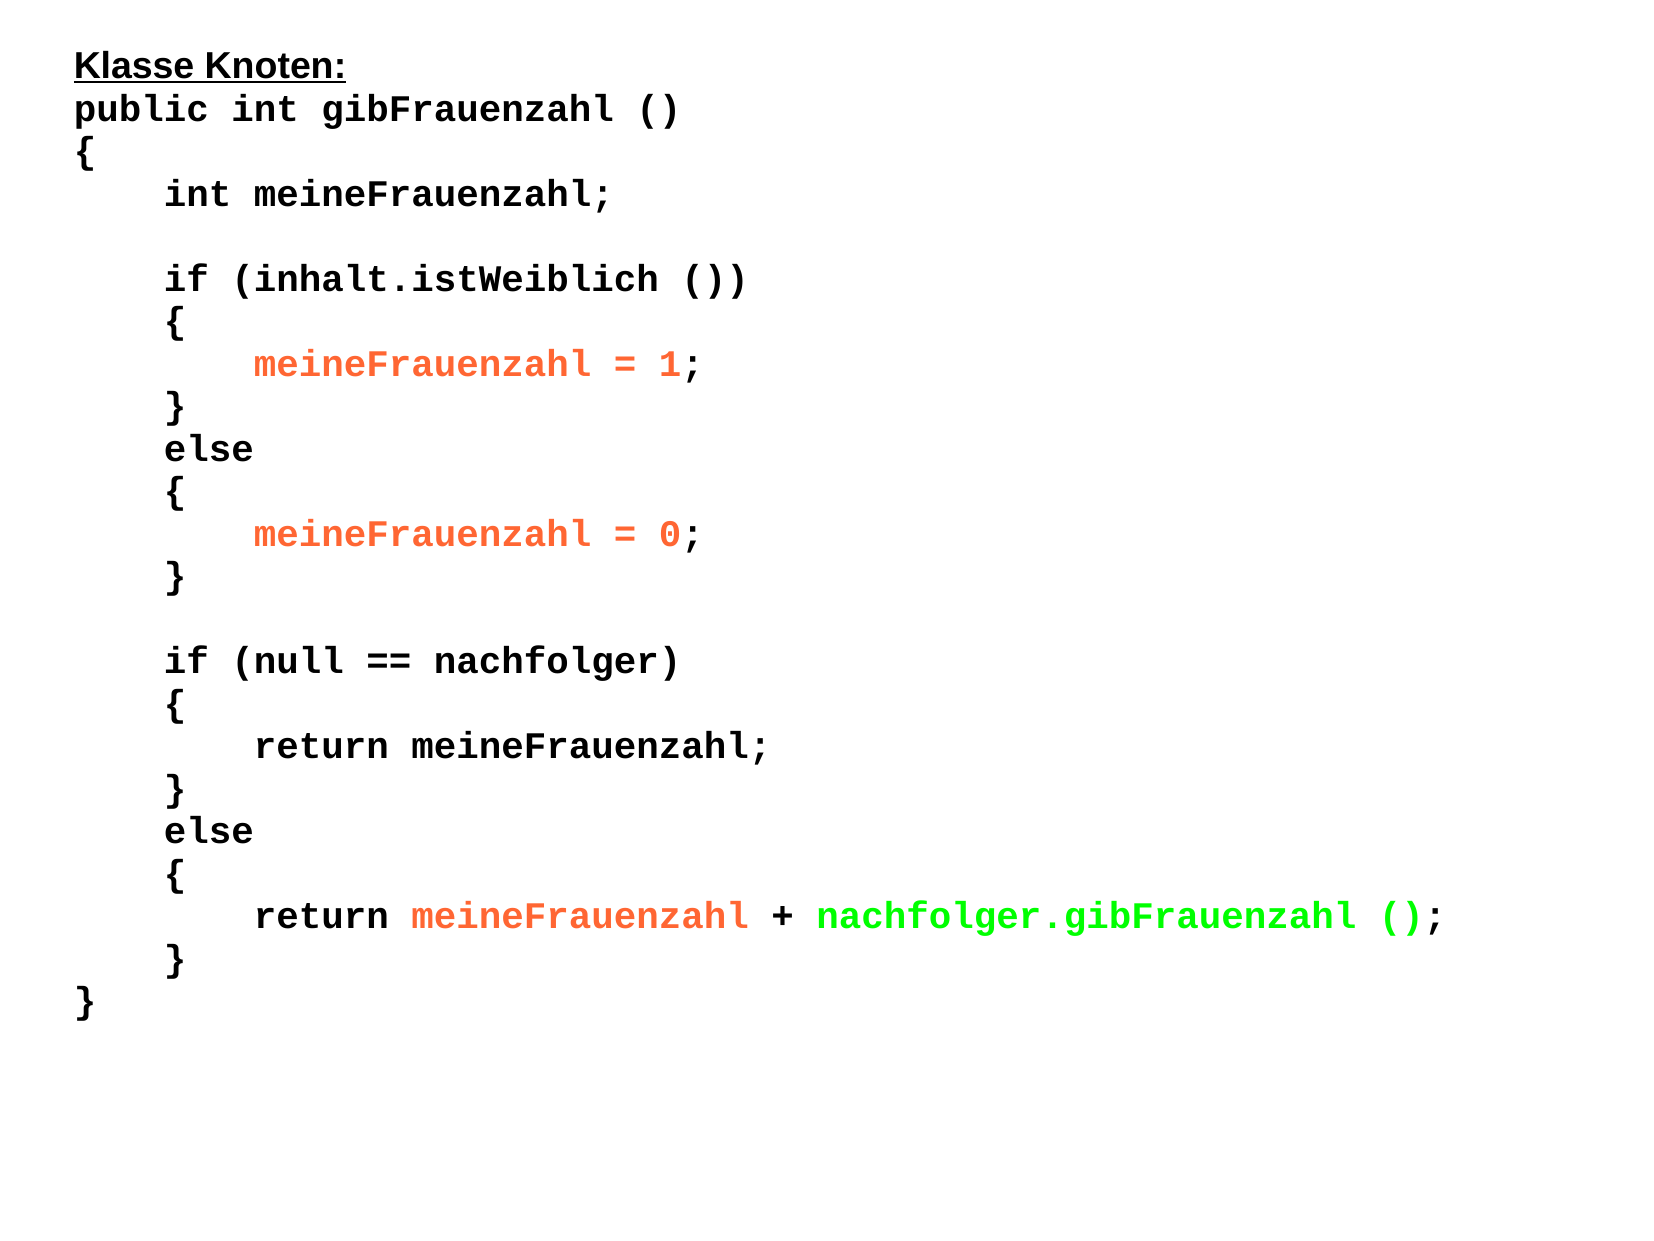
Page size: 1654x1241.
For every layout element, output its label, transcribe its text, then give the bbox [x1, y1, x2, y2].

text_box Klasse Knoten: public int gibFrauenzahl () { int meineFrauenzahl; if (inhalt.istWeiblich ()) { meineFrauenzahl = 1; } else { meineFrauenzahl = 0; } if (null == nachfolger) { return meineFrauenzahl; } else { return meineFrauenzahl + nachfolger.gibFrauenzahl (); } } [59, 37, 1625, 1034]
